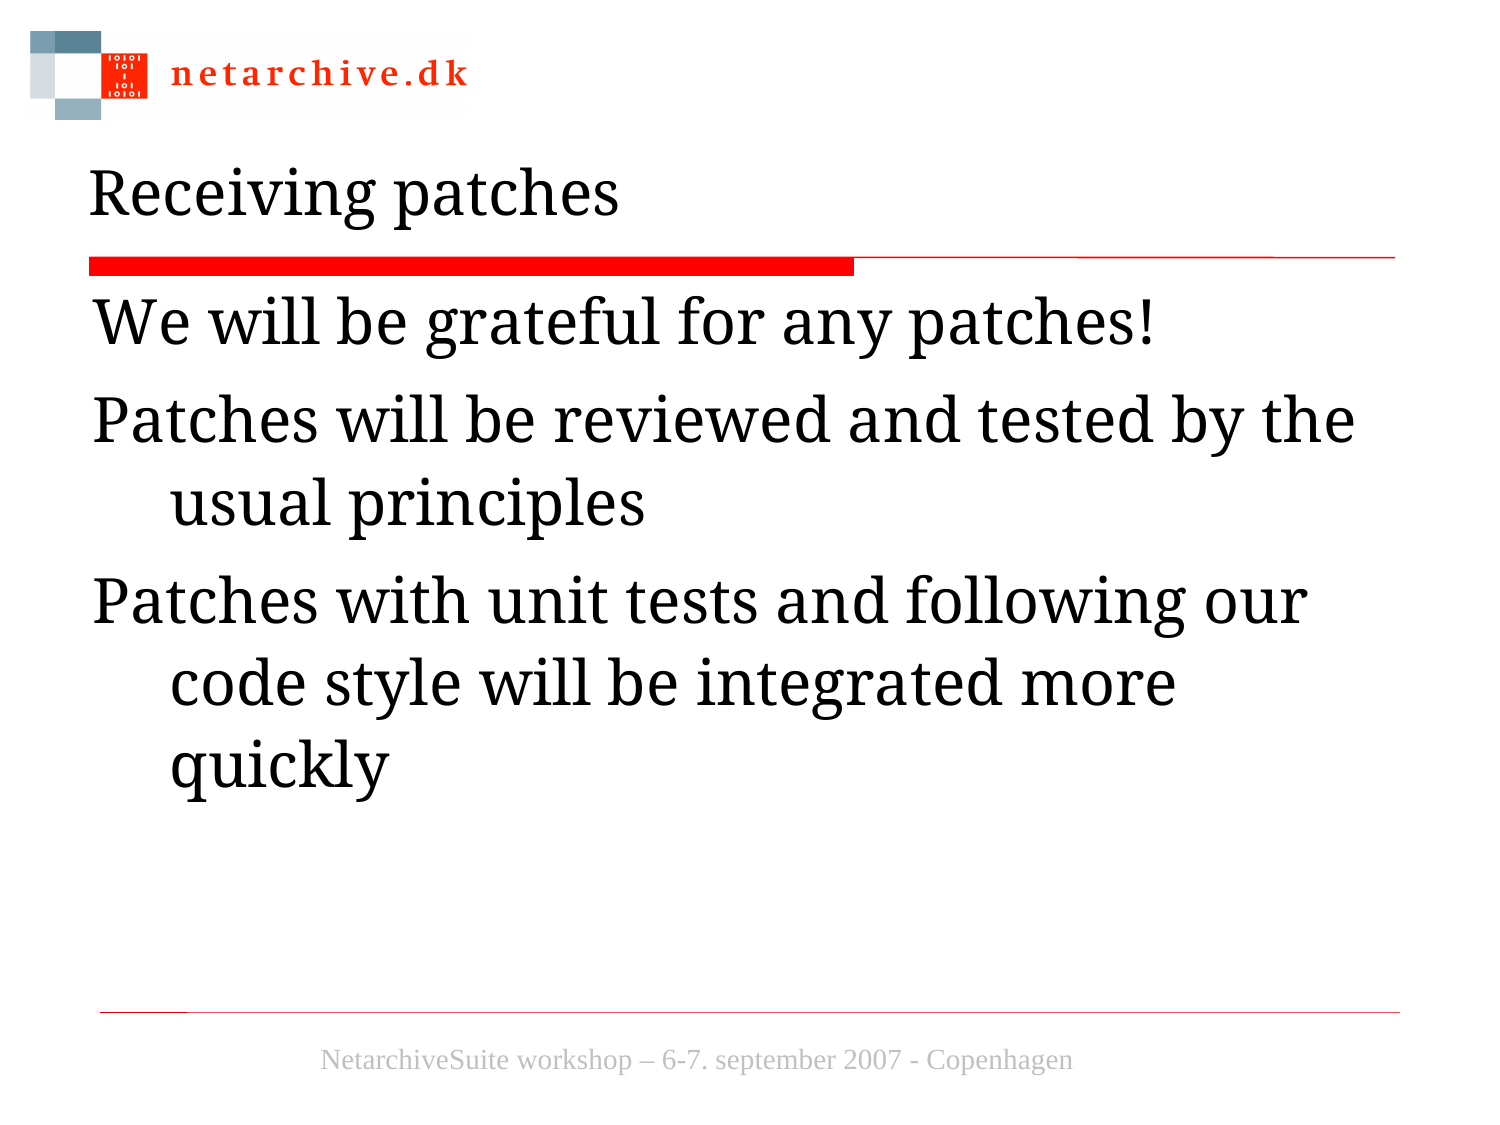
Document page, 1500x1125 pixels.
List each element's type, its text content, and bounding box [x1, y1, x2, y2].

title Receiving patches [88, 144, 1401, 236]
picture [29, 31, 467, 120]
list We will be grateful for any patches! Patches will be reviewed and tested by the usual principles Patches with unit tests and following our code style will be integrated more quickly [92, 278, 1405, 973]
